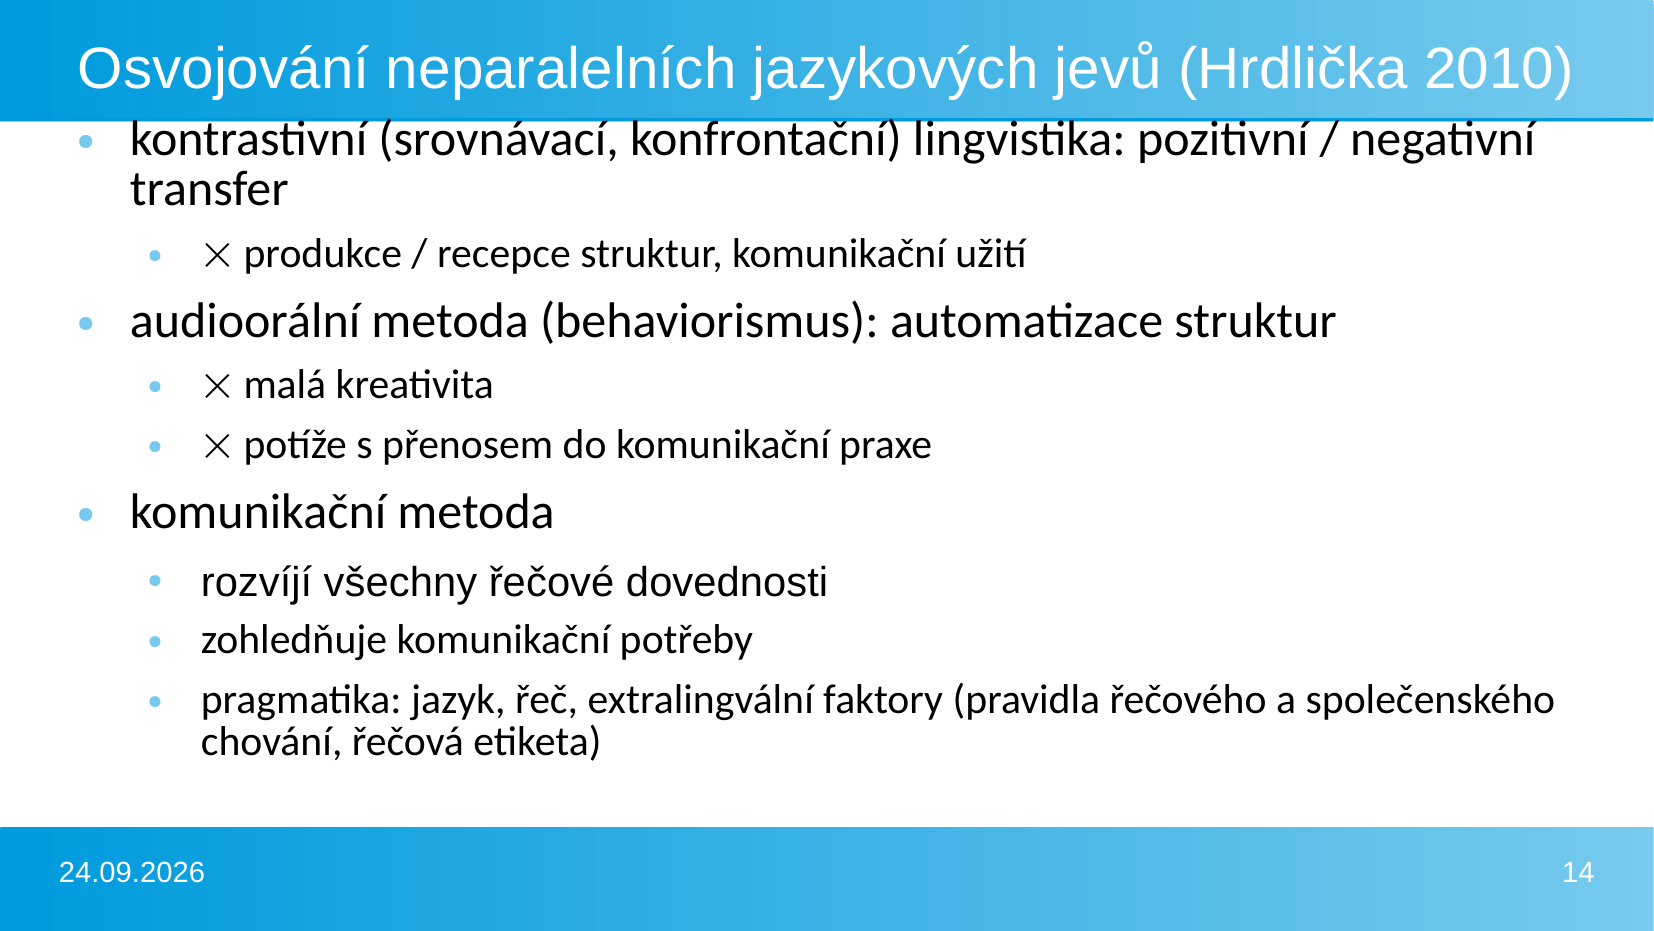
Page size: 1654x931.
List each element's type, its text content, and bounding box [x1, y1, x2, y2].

title Osvojování neparalelních jazykových jevů (Hrdlička 2010) [59, 29, 1595, 108]
list kontrastivní (srovnávací, konfrontační) lingvistika: pozitivní / negativní transfer  produkce / recepce struktur, komunikační užití audioorální metoda (behaviorismus): automatizace struktur  malá kreativita  potíže s přenosem do komunikační praxe komunikační metoda rozvíjí všechny řečové dovednosti zohledňuje komunikační potřeby pragmatika: jazyk, řeč, extralingvální faktory (pravidla řečového a společenského chování, řečová etiketa) [59, 118, 1595, 857]
